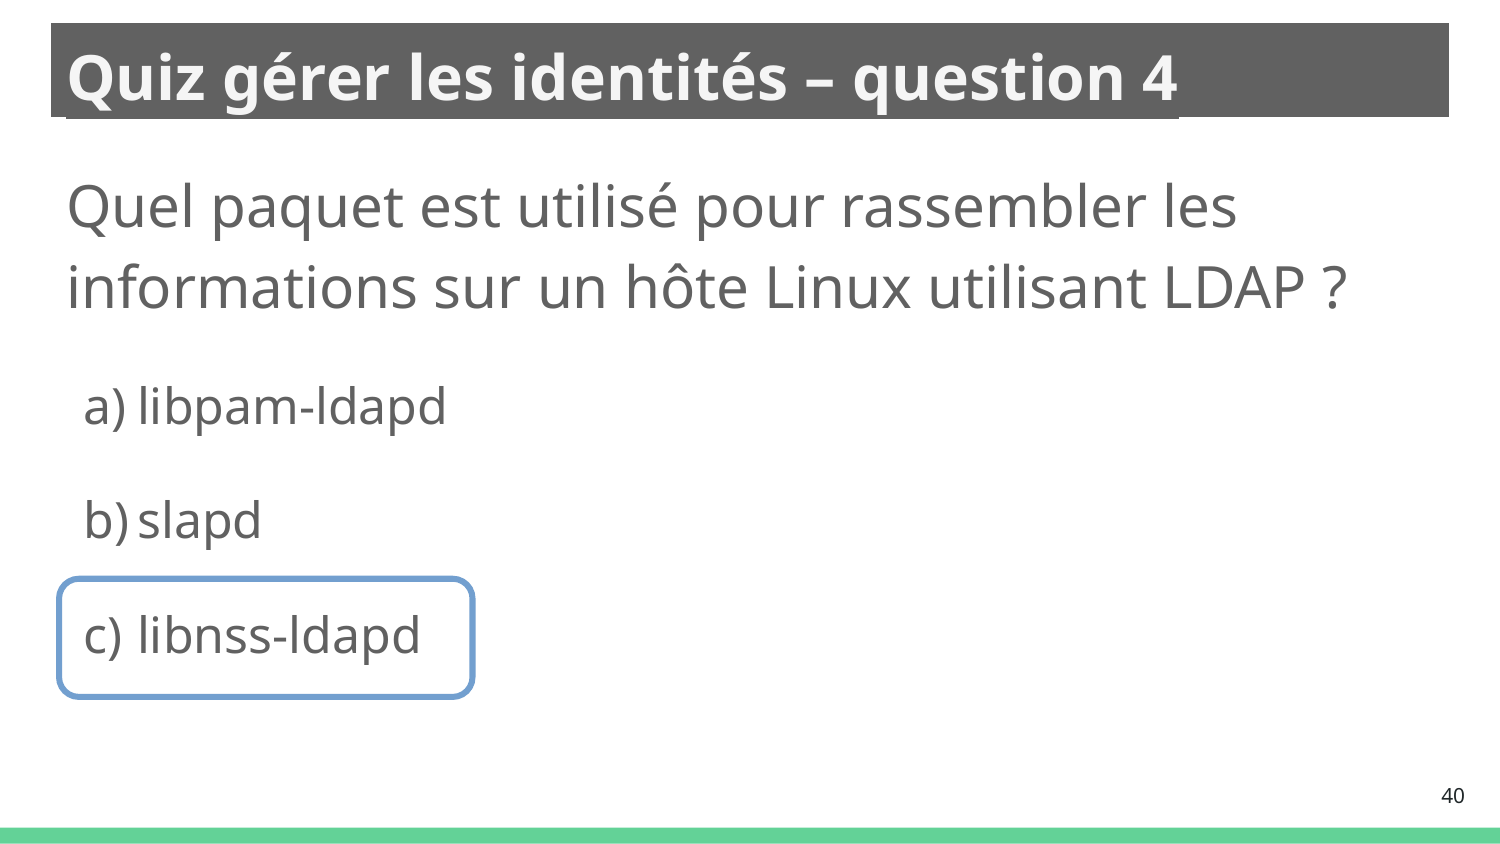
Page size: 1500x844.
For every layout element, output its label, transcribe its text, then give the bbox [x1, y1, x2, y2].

slide_number <numéro> [1389, 764, 1480, 830]
title Quiz gérer les identités – question 4 [51, 23, 1449, 117]
list Quel paquet est utilisé pour rassembler les informations sur un hôte Linux utilisant LDAP ? libpam-ldapd slapd libnss-ldapd [63, 582, 469, 679]
list Quel paquet est utilisé pour rassembler les informations sur un hôte Linux utilisant LDAP ? libpam-ldapd slapd libnss-ldapd [51, 144, 1477, 679]
